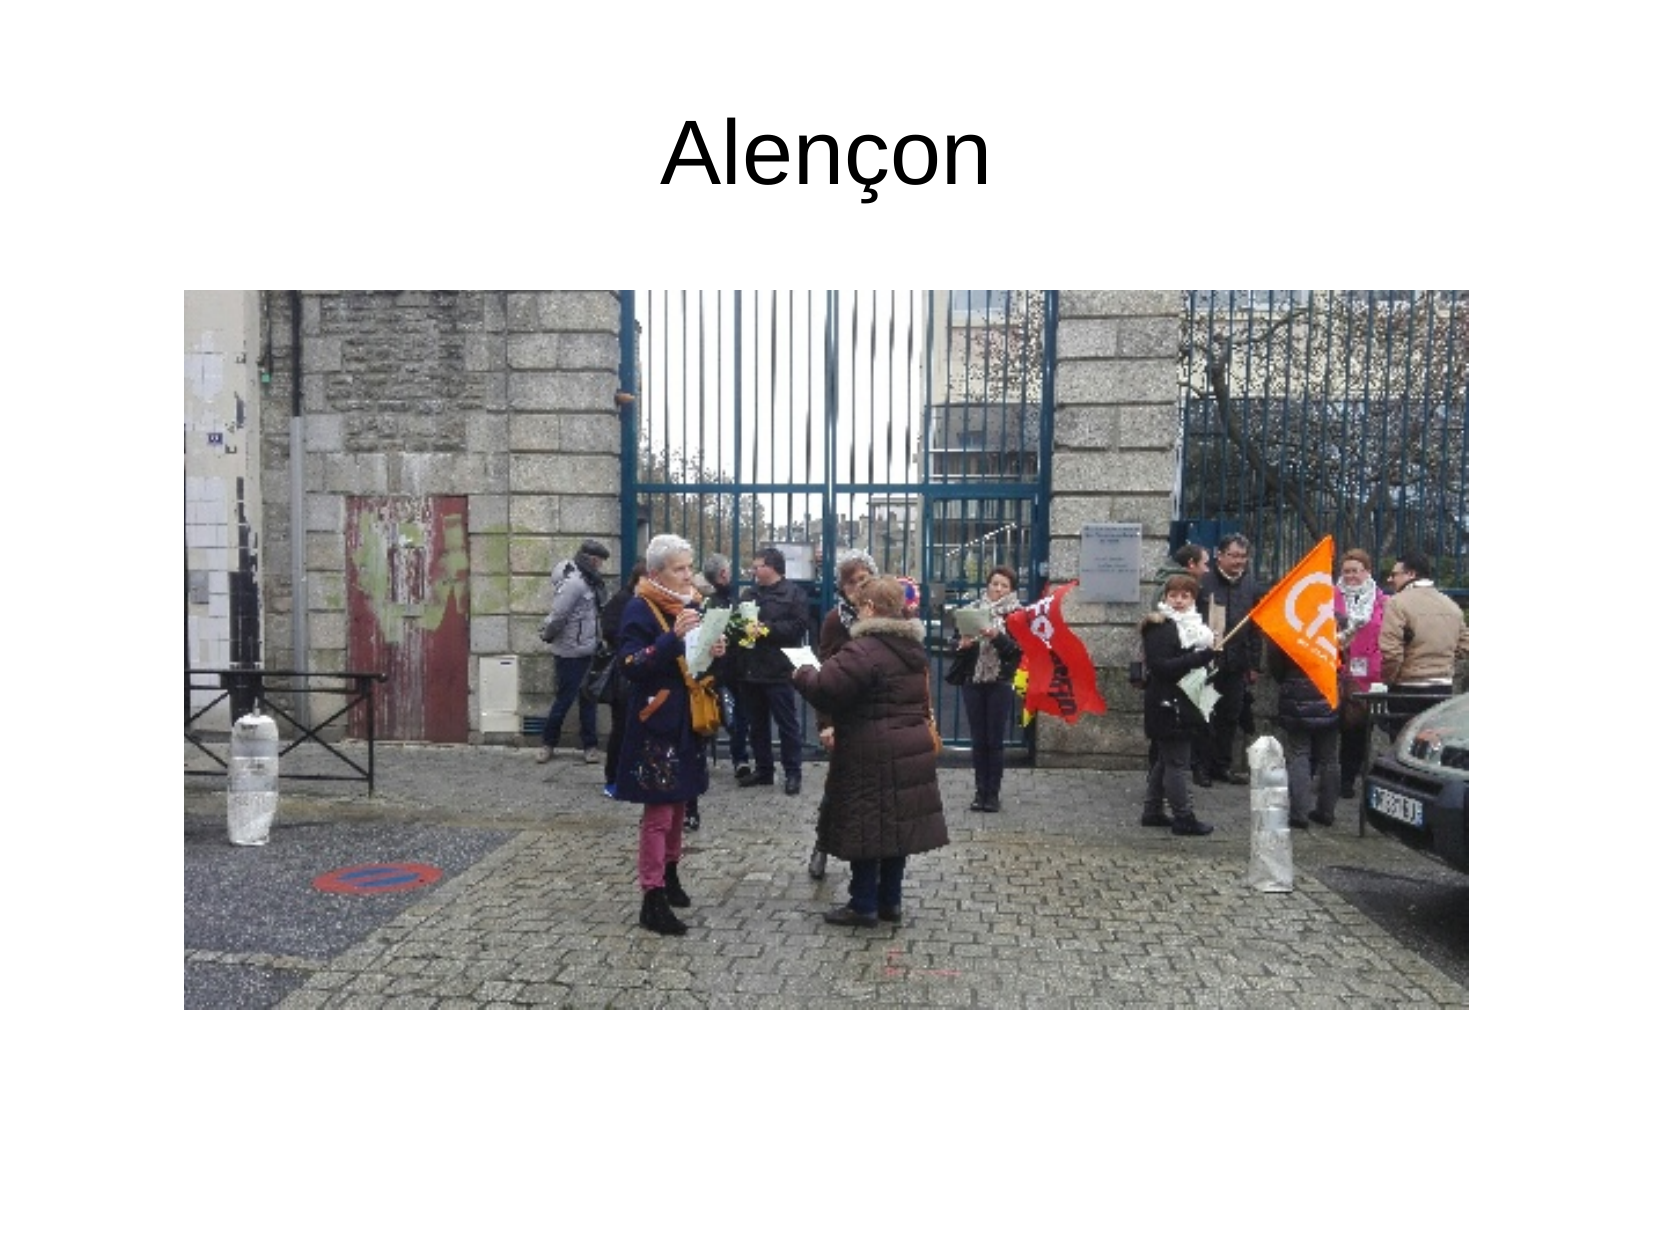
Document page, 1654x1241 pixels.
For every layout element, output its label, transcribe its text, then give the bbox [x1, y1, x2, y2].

title Alençon [82, 49, 1571, 257]
picture [184, 290, 1469, 1010]
